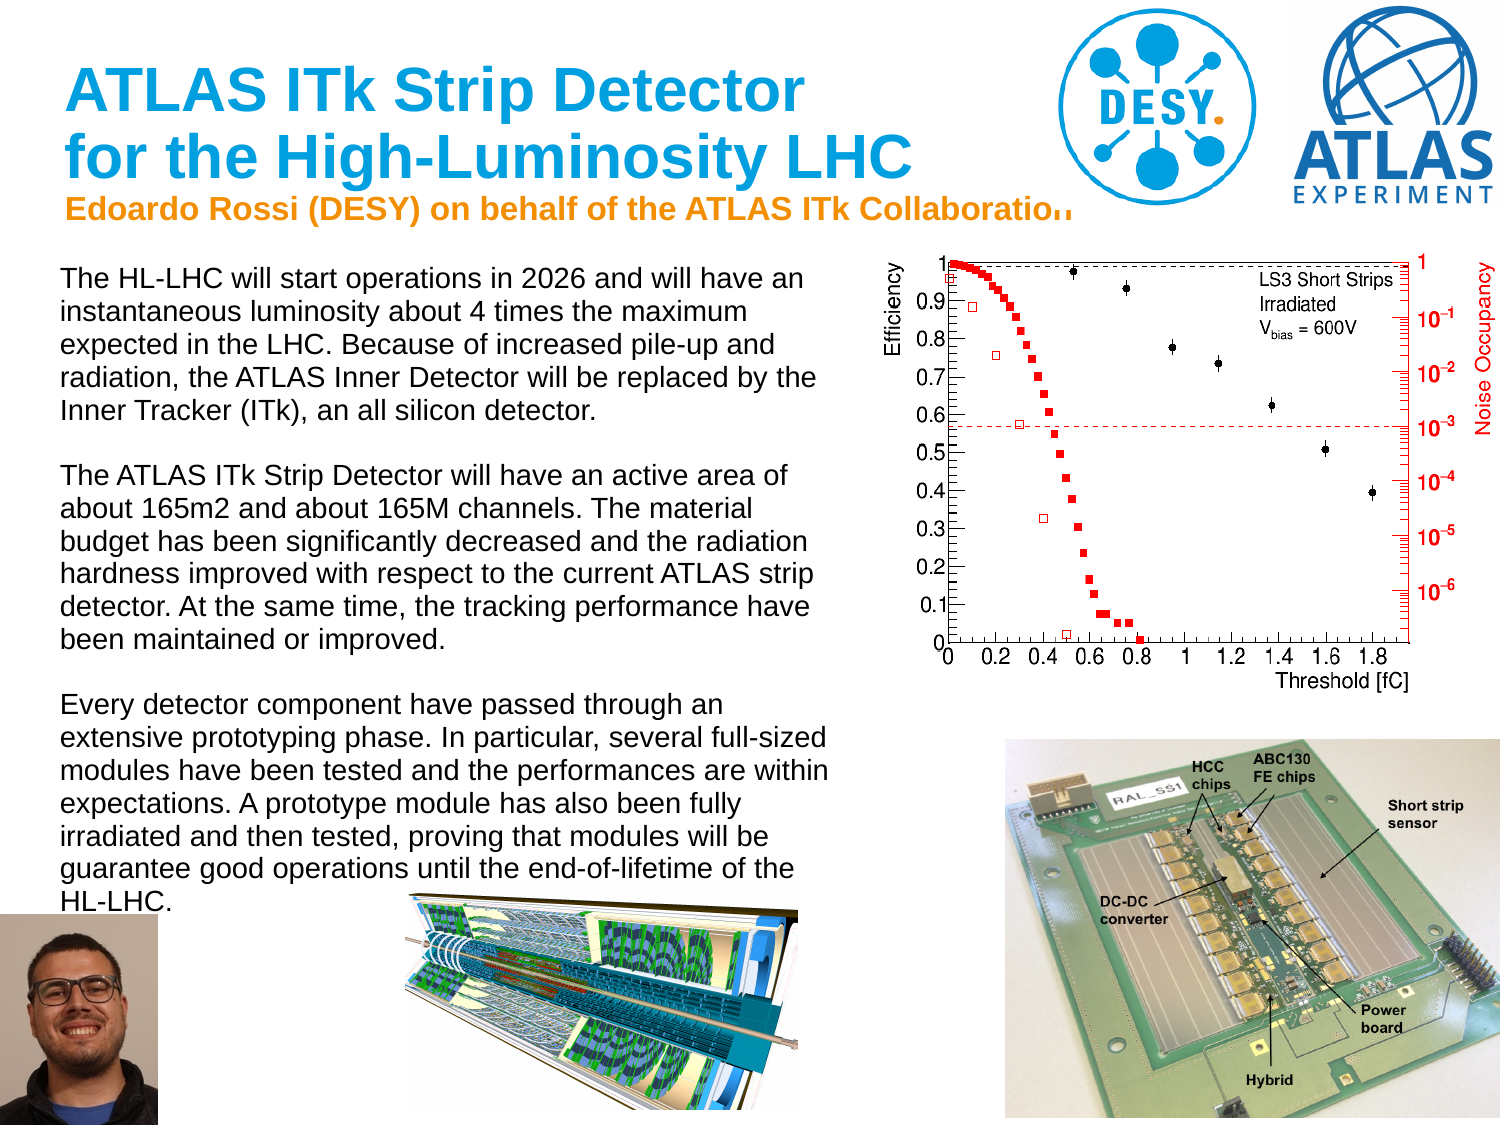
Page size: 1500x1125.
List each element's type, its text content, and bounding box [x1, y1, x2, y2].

picture [1288, 0, 1500, 211]
picture [1053, 3, 1261, 211]
picture [405, 883, 798, 1111]
title ATLAS ITk Strip Detector for the High-Luminosity LHC Edoardo Rossi (DESY) on behalf of the ATLAS ITk Collaboration [64, 57, 1053, 132]
text_box The HL-LHC will start operations in 2026 and will have an instantaneous luminosity about 4 times the maximum expected in the LHC. Because of increased pile-up and radiation, the ATLAS Inner Detector will be replaced by the Inner Tracker (ITk), an all silicon detector. The ATLAS ITk Strip Detector will have an active area of about 165m2 and about 165M channels. The material budget has been significantly decreased and the radiation hardness improved with respect to the current ATLAS strip detector. At the same time, the tracking performance have been maintained or improved. Every detector component have passed through an extensive prototyping phase. In particular, several full-sized modules have been tested and the performances are within expectations. A prototype module has also been fully irradiated and then tested, proving that modules will be guarantee good operations until the end-of-lifetime of the HL-LHC. [45, 254, 856, 981]
picture [0, 914, 158, 1125]
picture [1005, 739, 1500, 1118]
picture [840, 239, 1500, 721]
